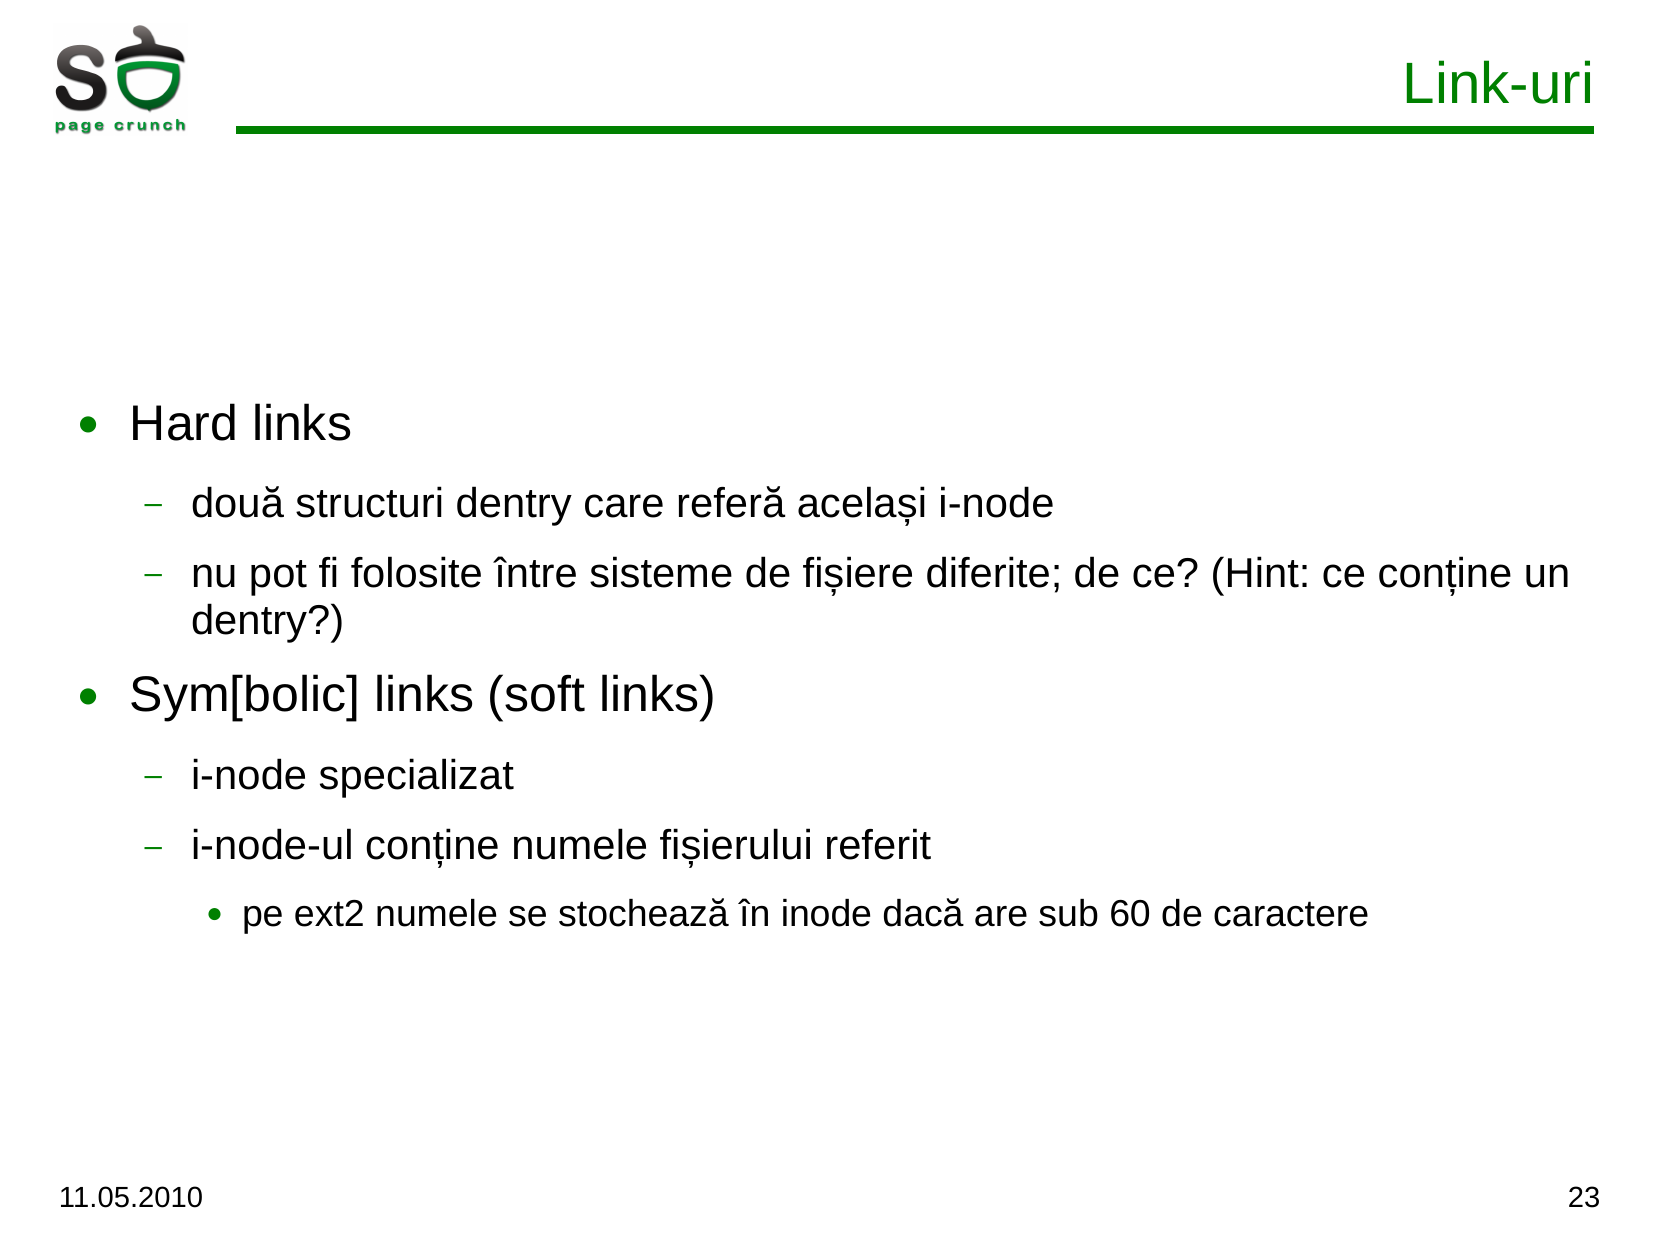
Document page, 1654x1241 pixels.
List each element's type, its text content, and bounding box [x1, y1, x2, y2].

picture [53, 23, 188, 136]
title Link-uri [236, 49, 1595, 119]
list Hard links două structuri dentry care referă același i-node nu pot fi folosite între sisteme de fișiere diferite; de ce? (Hint: ce conține un dentry?) Sym[bolic] links (soft links) i-node specializat i-node-ul conține numele fișierului referit pe ext2 numele se stochează în inode dacă are sub 60 de caractere [59, 177, 1595, 1152]
